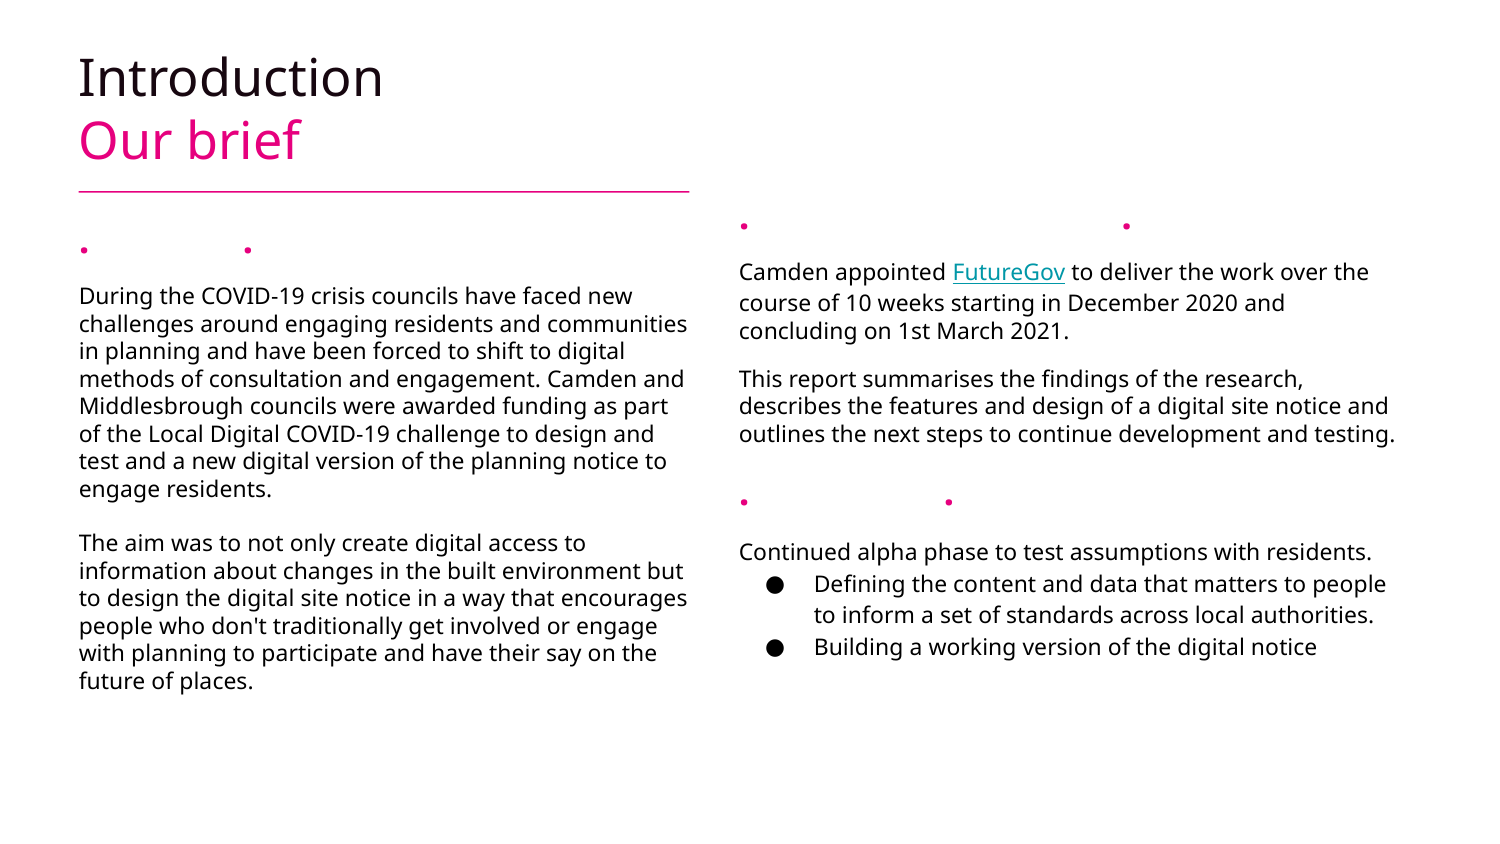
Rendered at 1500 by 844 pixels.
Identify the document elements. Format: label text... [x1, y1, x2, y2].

text_box .Delivering the work. Camden appointed FutureGov to deliver the work over the course of 10 weeks starting in December 2020 and concluding on 1st March 2021. This report summarises the findings of the research, describes the features and design of a digital site notice and outlines the next steps to continue development and testing. .What next. Continued alpha phase to test assumptions with residents. Defining the content and data that matters to people to inform a set of standards across local authorities. Building a working version of the digital notice [738, 191, 1399, 790]
text_box .Purpose. During the COVID-19 crisis councils have faced new challenges around engaging residents and communities in planning and have been forced to shift to digital methods of consultation and engagement. Camden and Middlesbrough councils were awarded funding as part of the Local Digital COVID-19 challenge to design and test and a new digital version of the planning notice to engage residents. The aim was to not only create digital access to information about changes in the built environment but to design the digital site notice in a way that encourages people who don't traditionally get involved or engage with planning to participate and have their say on the future of places. [78, 216, 690, 844]
text_box Introduction Our brief [78, 44, 739, 216]
